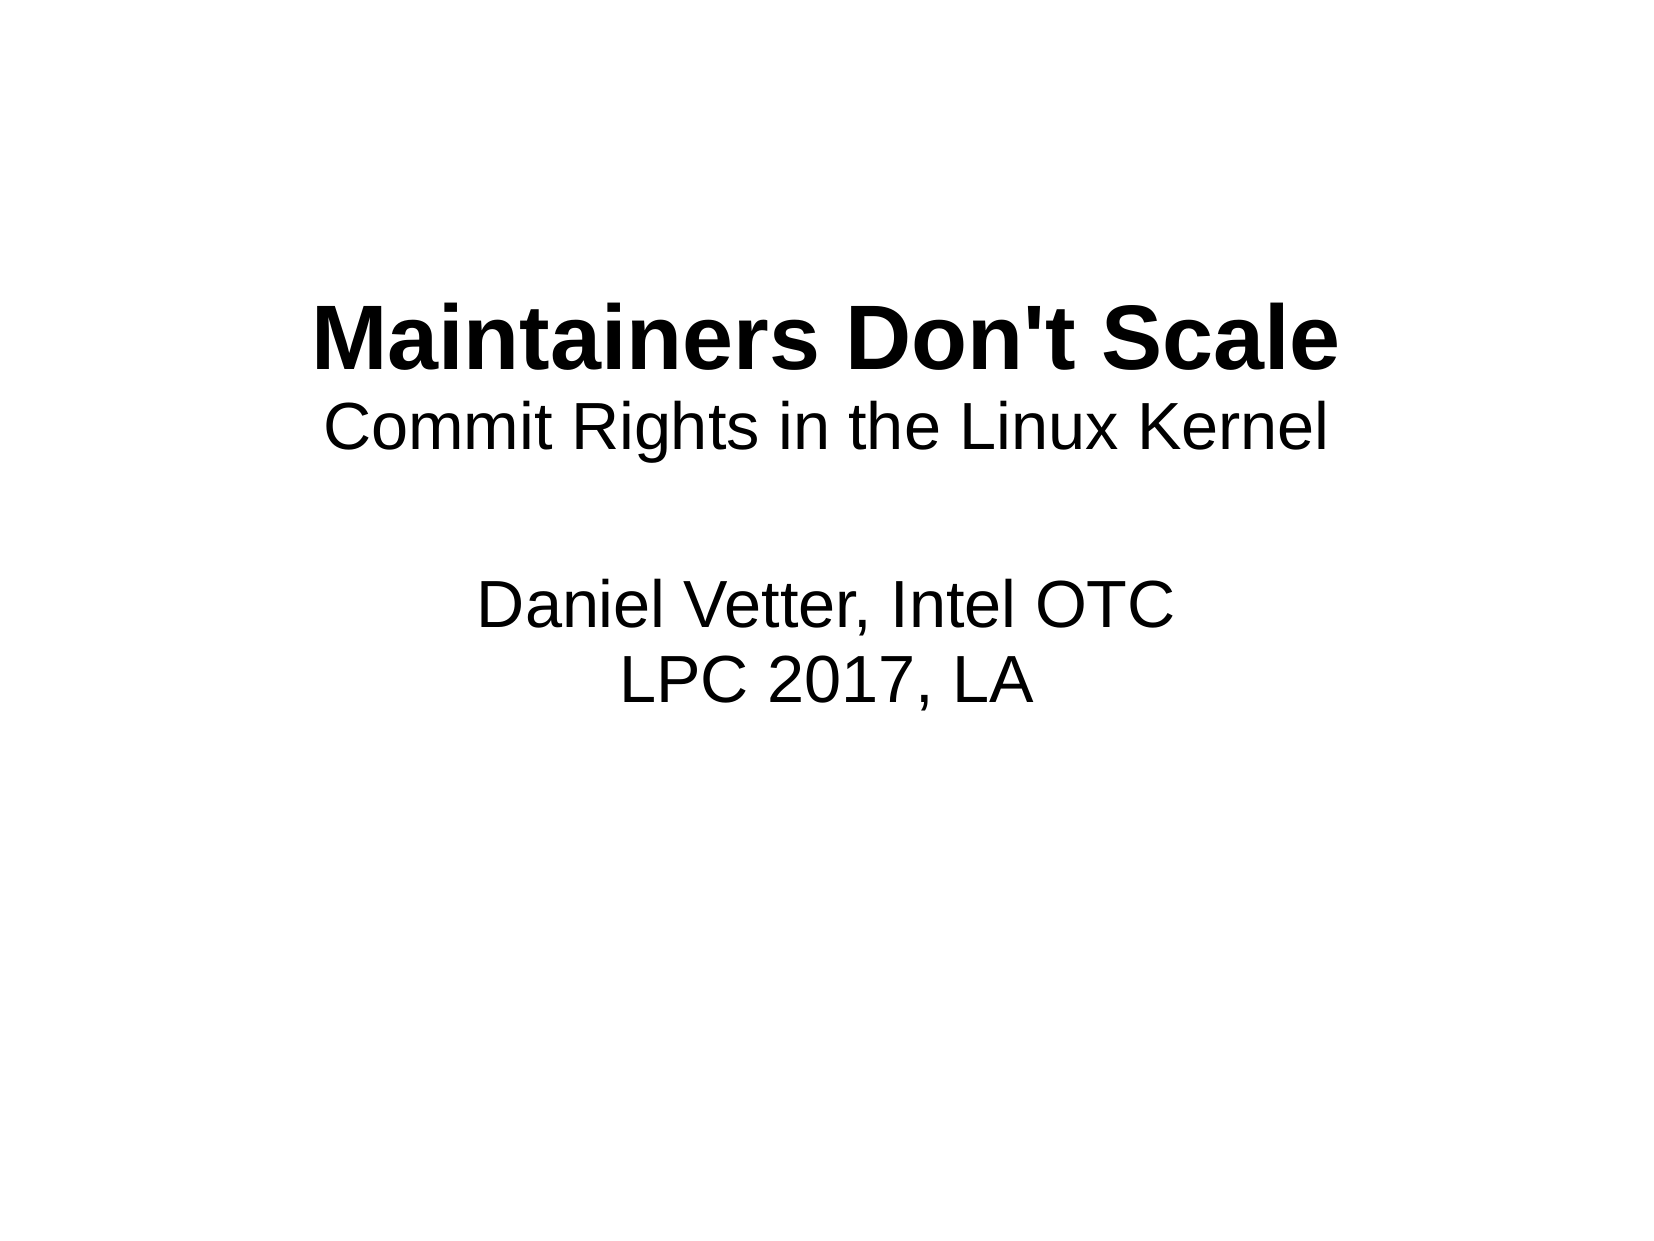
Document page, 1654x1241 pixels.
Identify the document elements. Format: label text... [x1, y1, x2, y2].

title Maintainers Don't Scale Commit Rights in the Linux Kernel [82, 271, 1571, 479]
subtitle Daniel Vetter, Intel OTC LPC 2017, LA [82, 516, 1571, 768]
